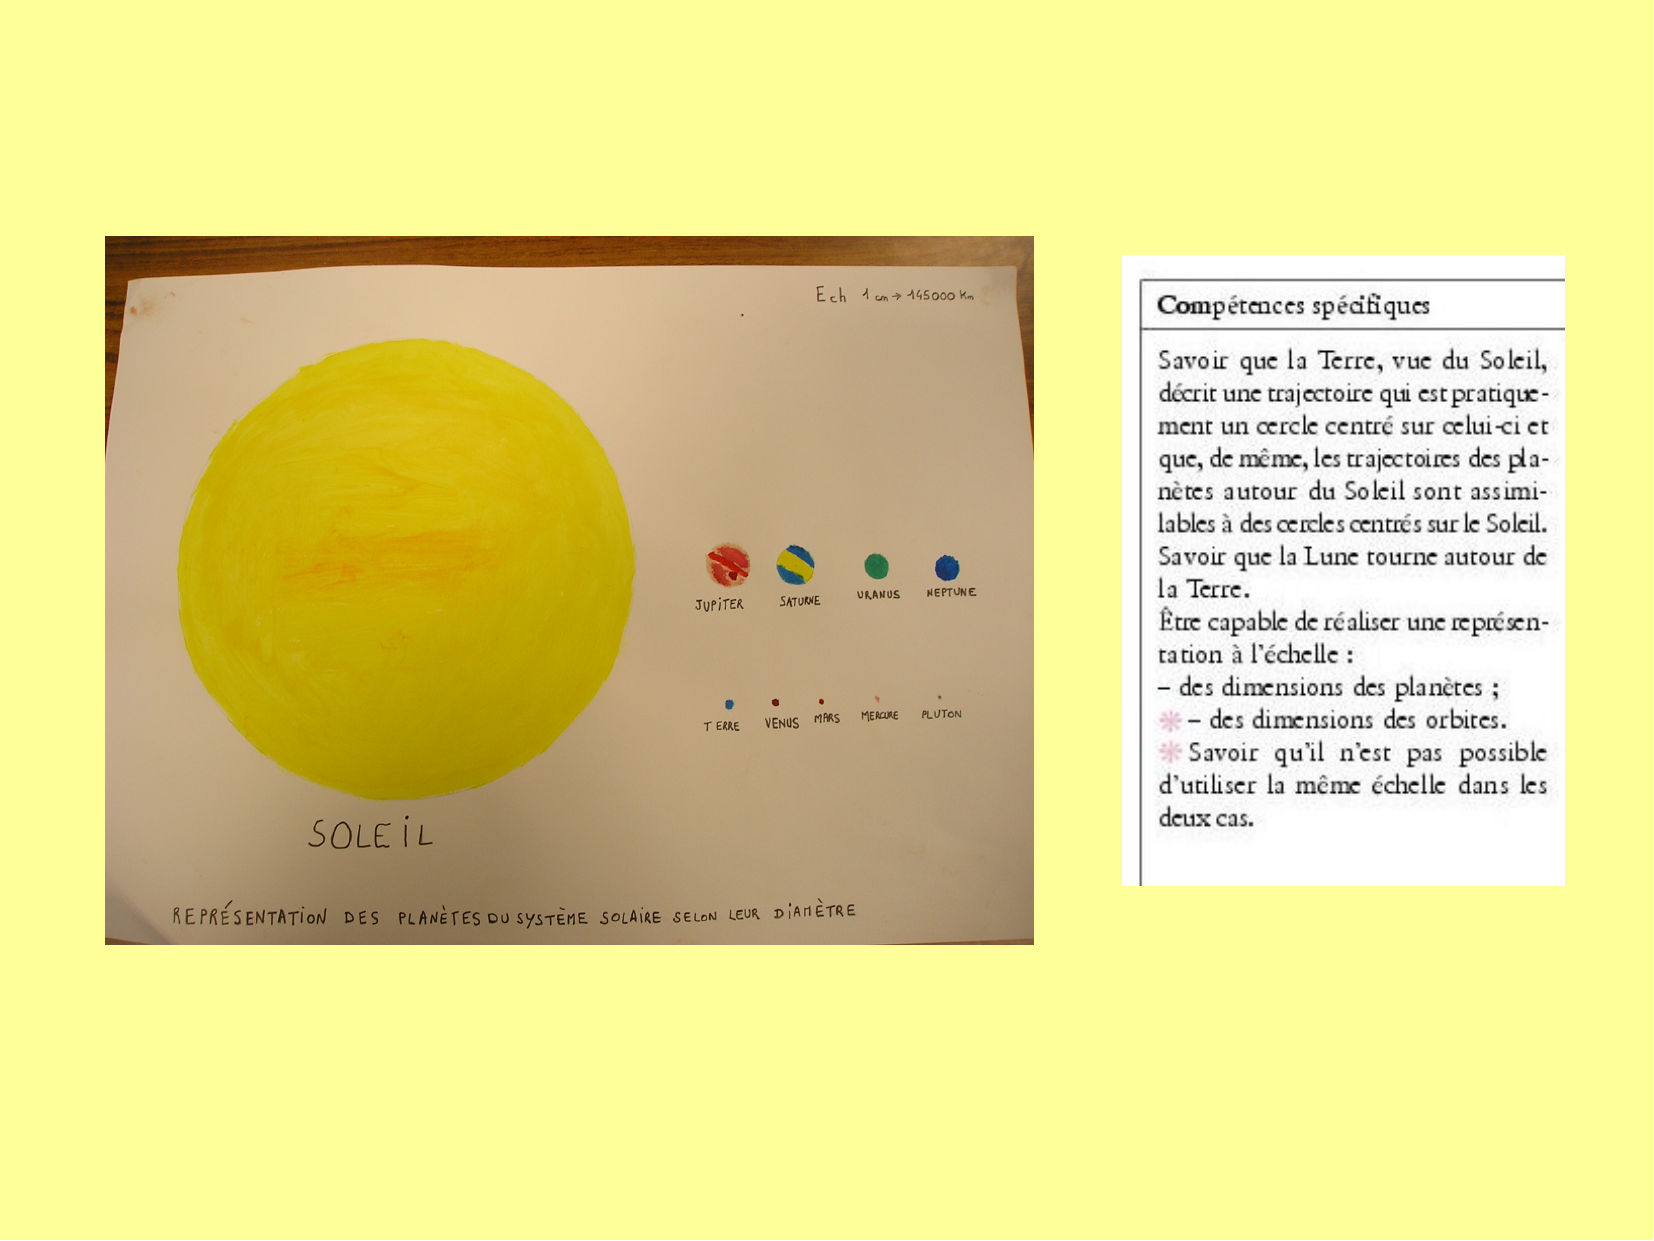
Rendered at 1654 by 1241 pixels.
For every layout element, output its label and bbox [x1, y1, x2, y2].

picture [105, 236, 1034, 945]
picture [1122, 255, 1565, 886]
